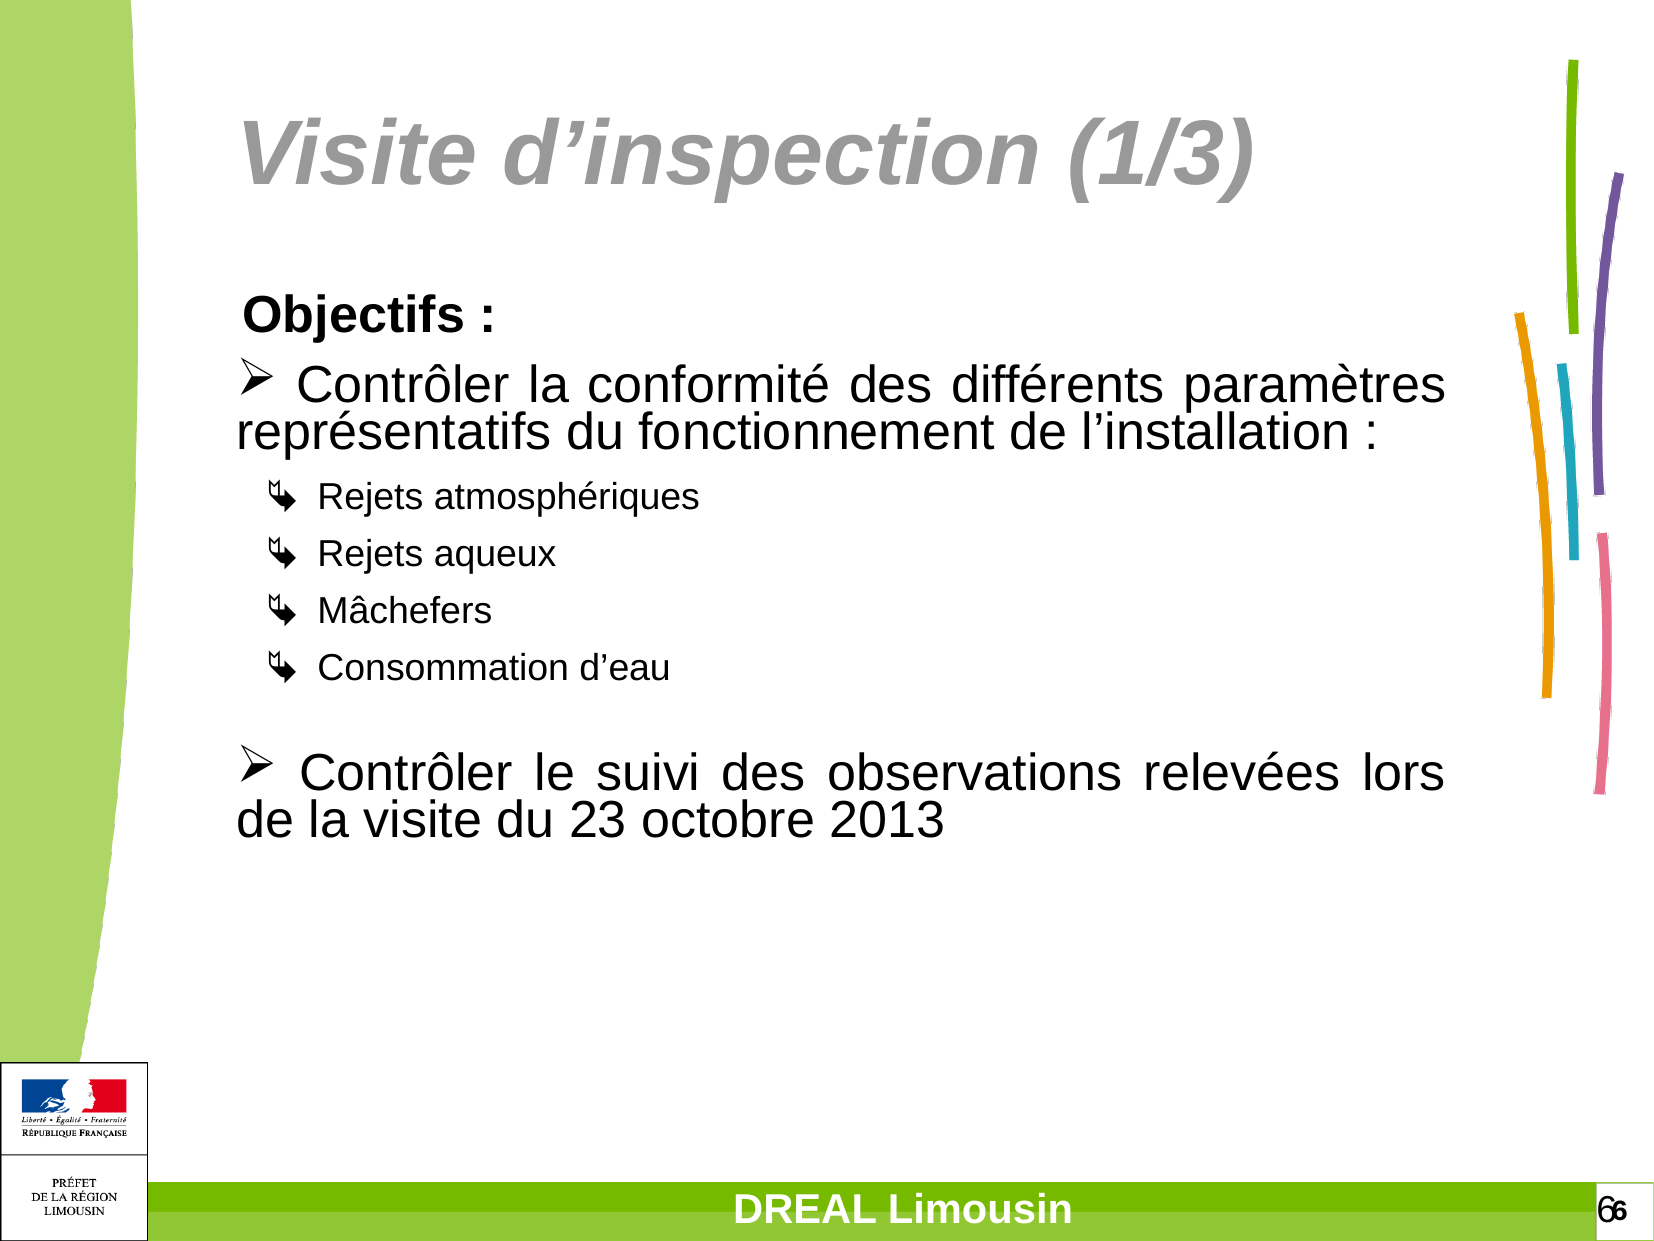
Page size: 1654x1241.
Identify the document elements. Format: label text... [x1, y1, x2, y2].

picture [0, 0, 1654, 1241]
list Objectifs : Contrôler la conformité des différents paramètres représentatifs du fonctionnement de l’installation :  Rejets atmosphériques  Rejets aqueux  Mâchefers  Consommation d’eau Contrôler le suivi des observations relevées lors de la visite du 23 octobre 2013 [236, 295, 1447, 1241]
title Visite d’inspection (1/3) [236, 59, 1477, 260]
